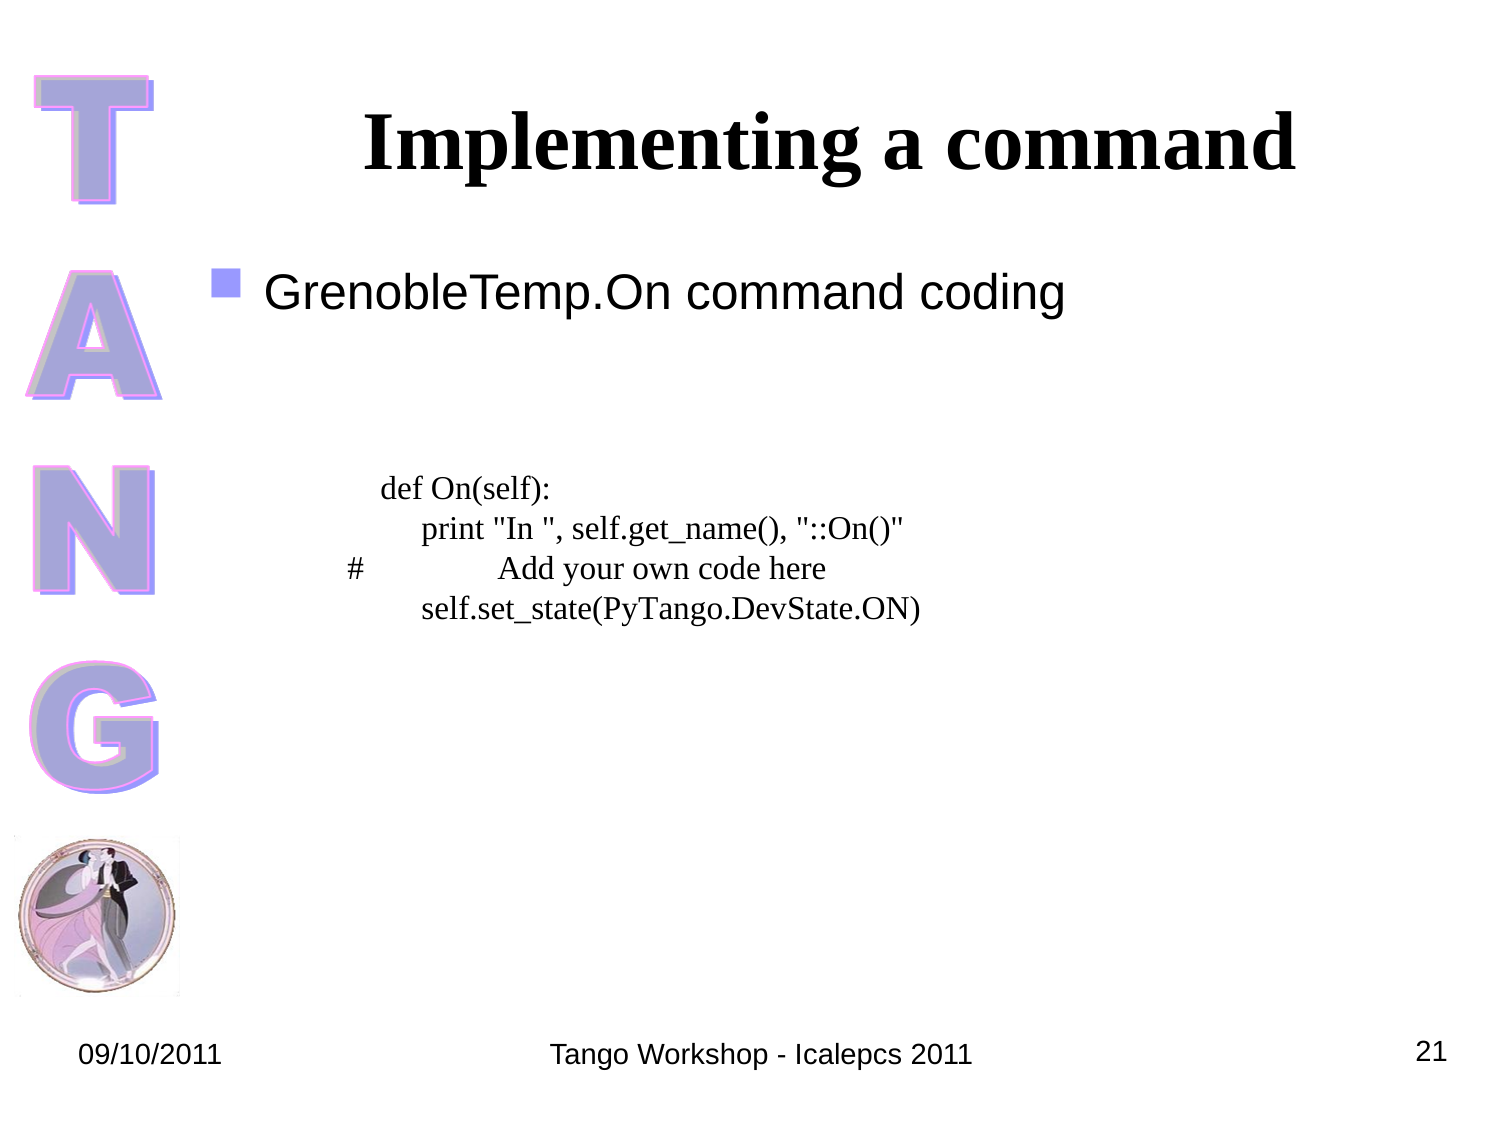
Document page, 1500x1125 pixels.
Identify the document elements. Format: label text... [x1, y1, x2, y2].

title Implementing a command [192, 74, 1468, 199]
list GrenobleTemp.On command coding [192, 252, 1468, 359]
text_box def On(self): print "In ", self.get_name(), "::On()" # Add your own code here self.set_state(PyTango.DevState.ON) [332, 458, 937, 634]
picture [13, 74, 184, 1001]
